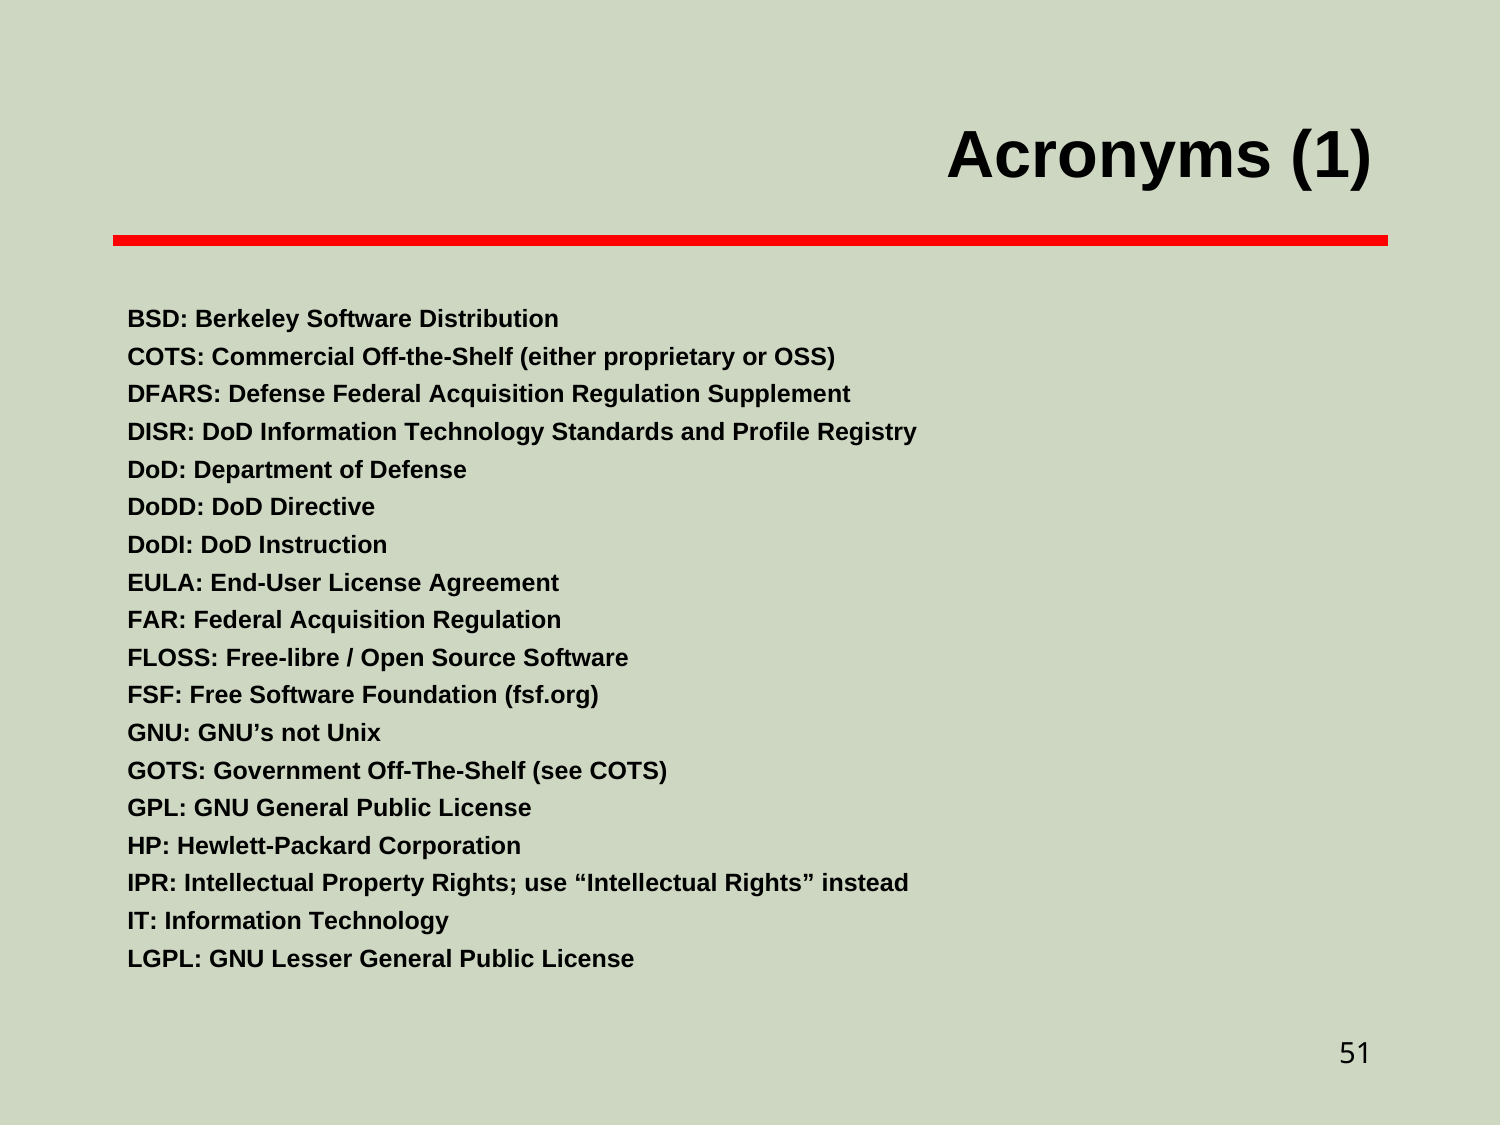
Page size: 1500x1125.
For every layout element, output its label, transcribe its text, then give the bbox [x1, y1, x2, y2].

list BSD: Berkeley Software Distribution COTS: Commercial Off-the-Shelf (either proprietary or OSS) DFARS: Defense Federal Acquisition Regulation Supplement DISR: DoD Information Technology Standards and Profile Registry DoD: Department of Defense DoDD: DoD Directive DoDI: DoD Instruction EULA: End-User License Agreement FAR: Federal Acquisition Regulation FLOSS: Free-libre / Open Source Software FSF: Free Software Foundation (fsf.org) GNU: GNU’s not Unix GOTS: Government Off-The-Shelf (see COTS) GPL: GNU General Public License HP: Hewlett-Packard Corporation IPR: Intellectual Property Rights; use “Intellectual Rights” instead IT: Information Technology LGPL: GNU Lesser General Public License [112, 299, 1388, 1000]
title Acronyms (1) [337, 85, 1388, 224]
